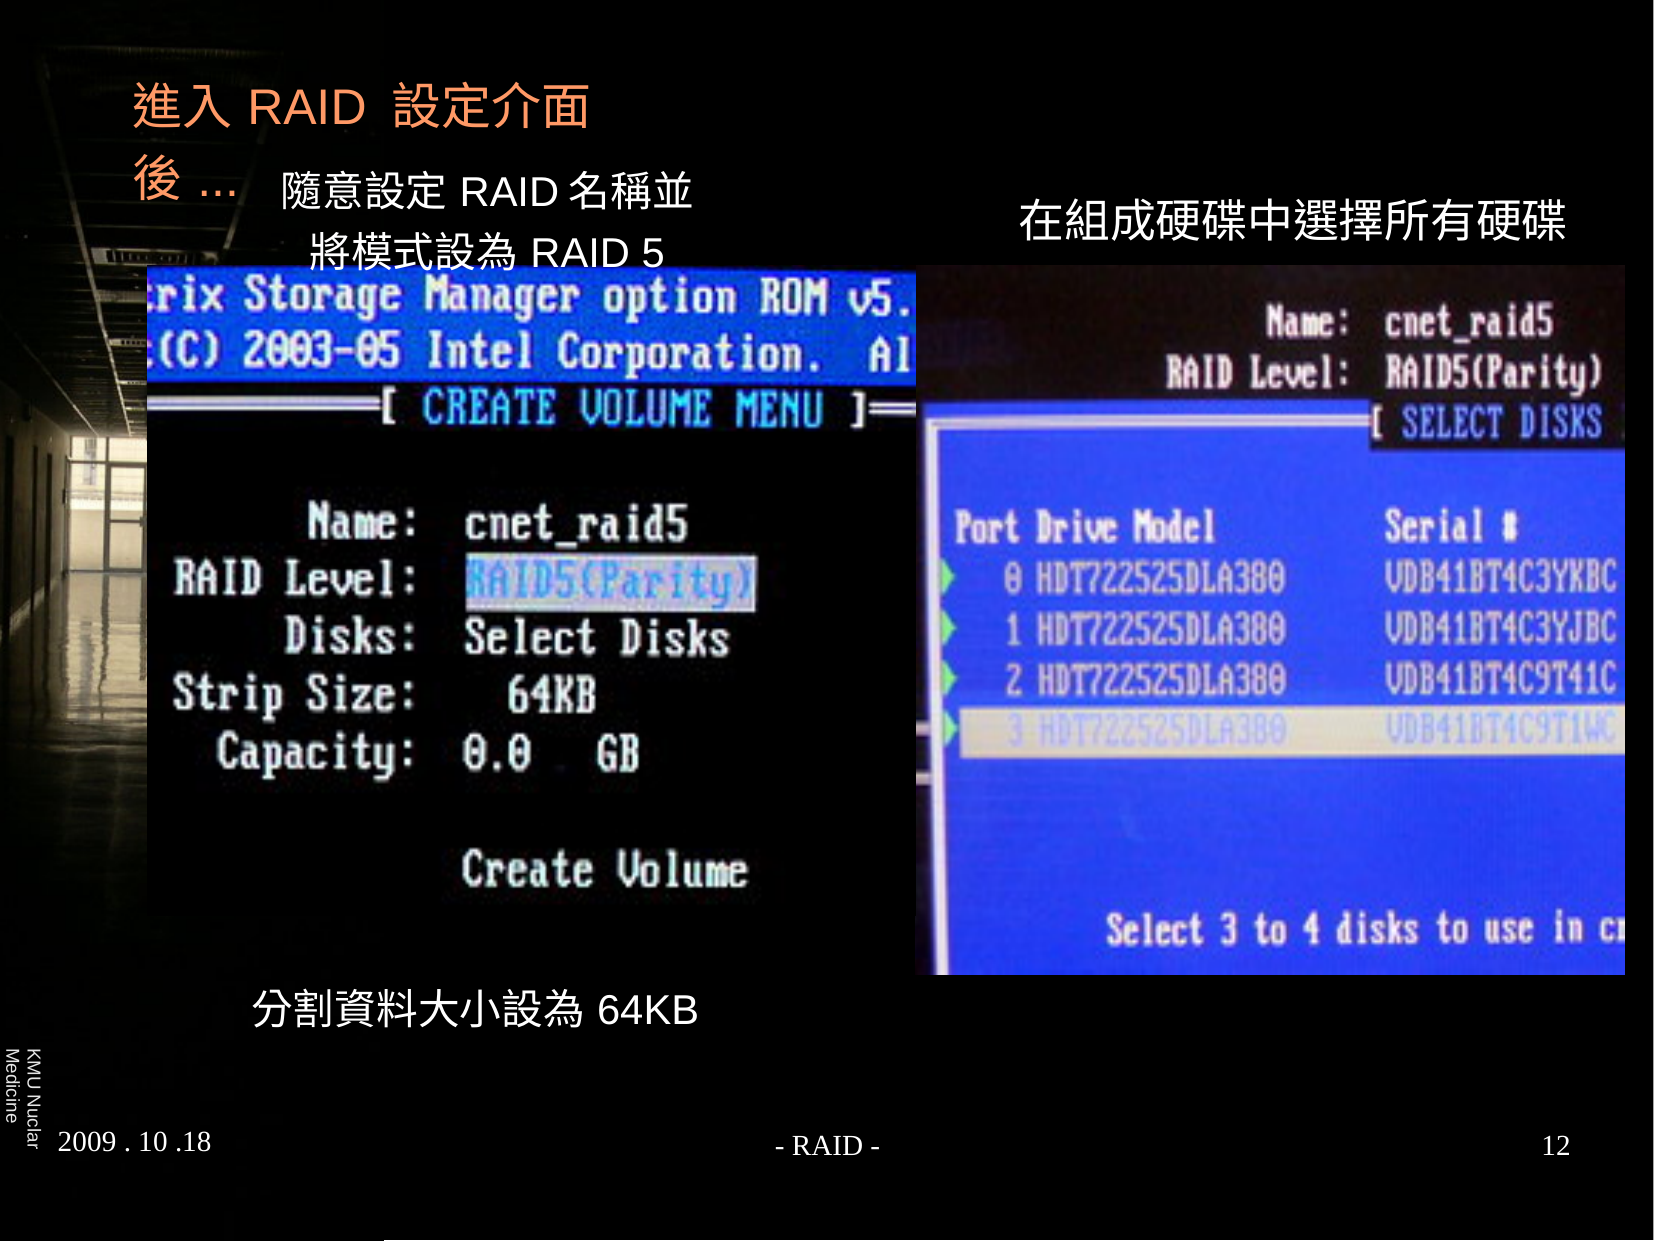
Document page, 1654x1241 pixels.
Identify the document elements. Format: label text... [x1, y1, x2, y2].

text_box 在組成硬碟中選擇所有硬碟 [1003, 177, 1595, 247]
picture [0, 0, 1625, 1241]
text_box 隨意設定RAID名稱並將模式設為RAID 5 [265, 150, 709, 266]
text_box 分割資料大小設為64KB [236, 968, 739, 1034]
text_box 進入RAID 設定介面後... [118, 59, 709, 134]
